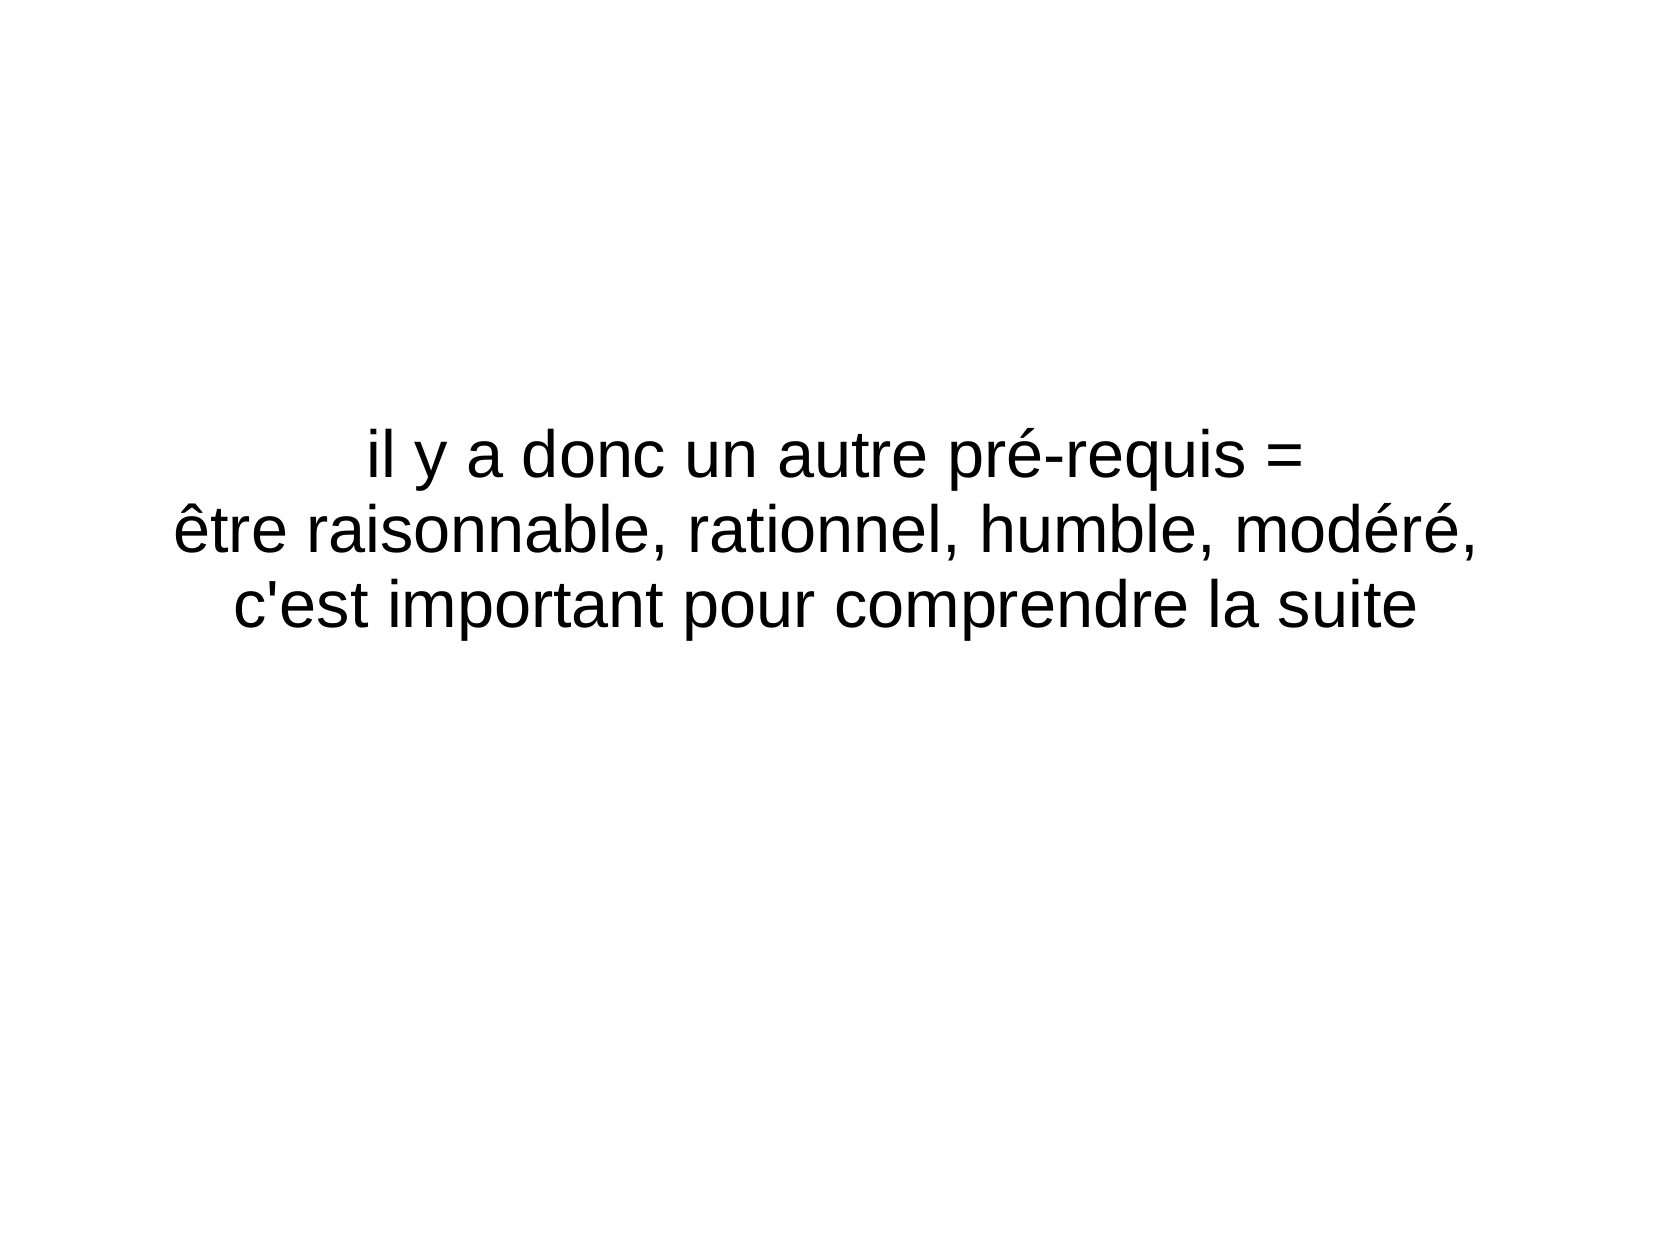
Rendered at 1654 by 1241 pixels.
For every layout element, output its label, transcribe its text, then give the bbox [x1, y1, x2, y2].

subtitle il y a donc un autre pré-requis = être raisonnable, rationnel, humble, modéré, c'est important pour comprendre la suite [82, 49, 1571, 1010]
